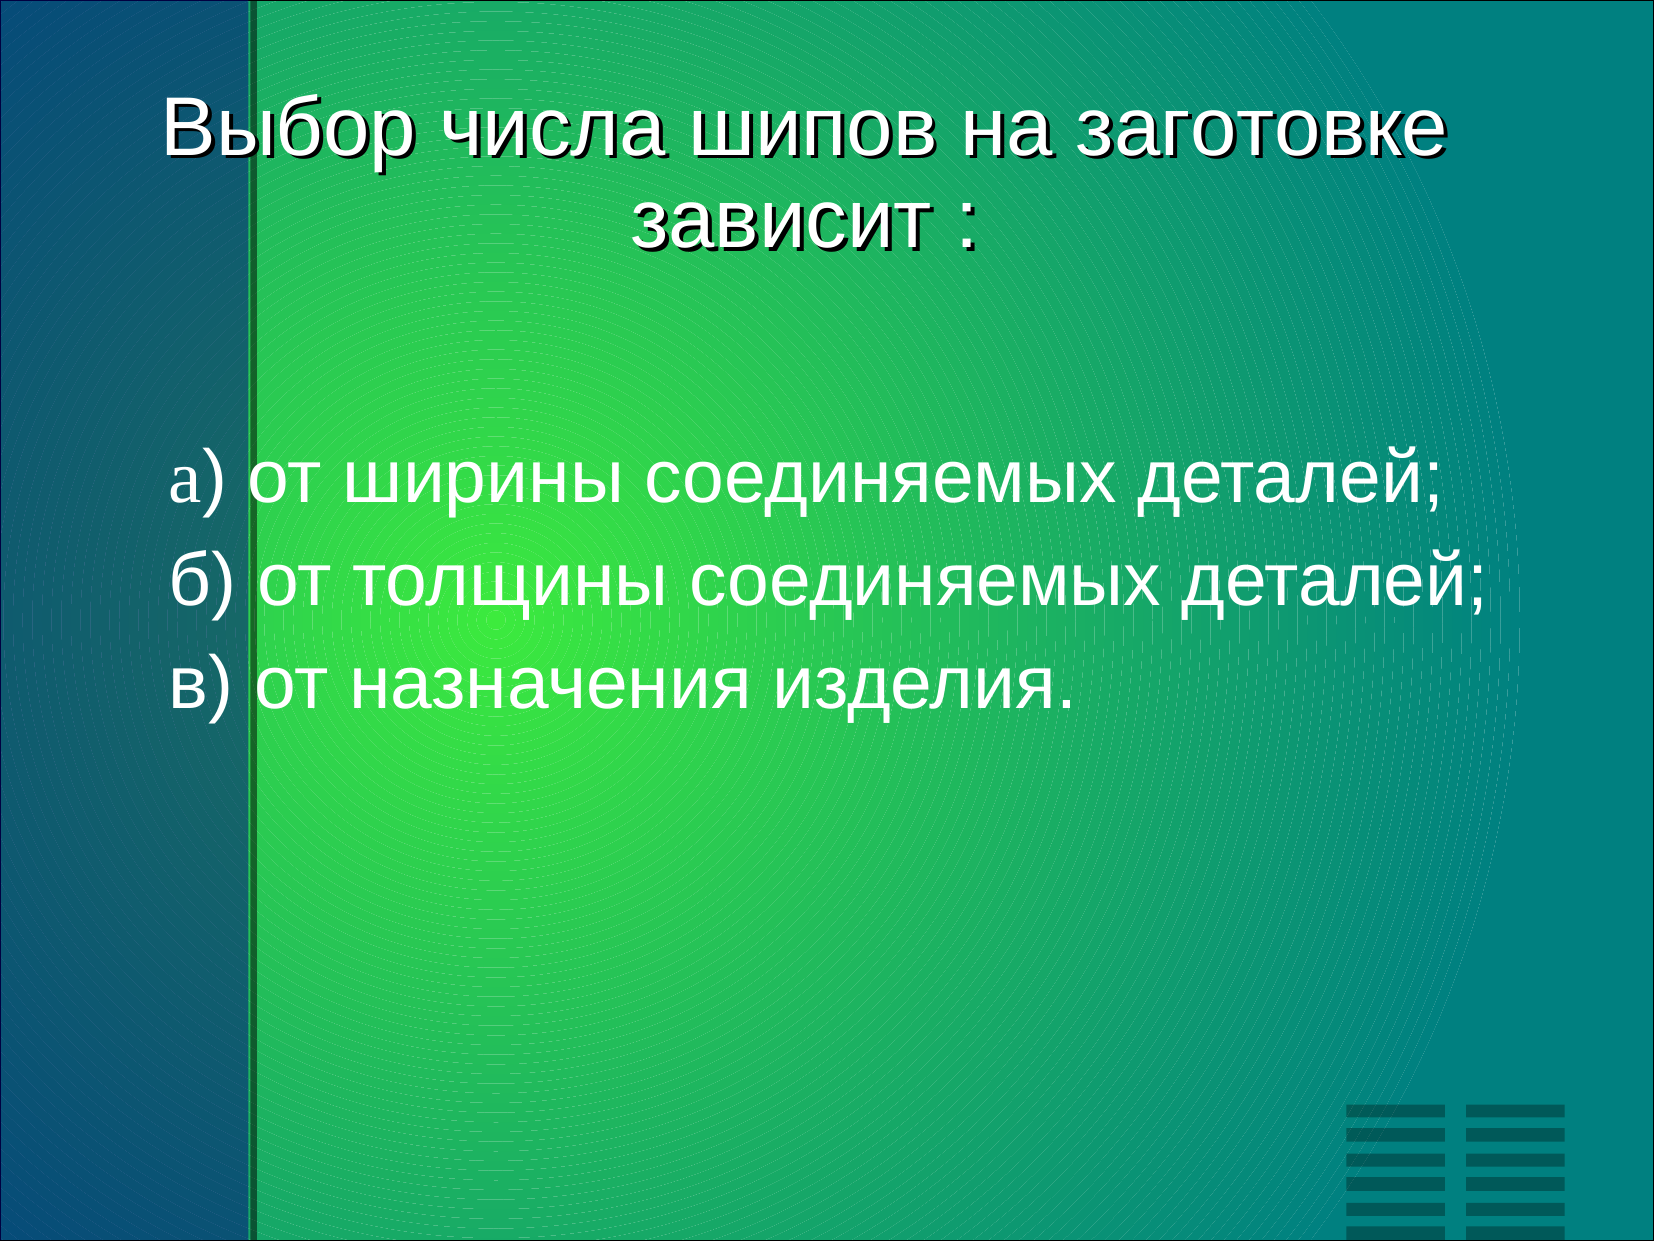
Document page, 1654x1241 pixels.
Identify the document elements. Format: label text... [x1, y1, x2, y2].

text_box Выбор числа шипов на заготовке зависит : [147, 79, 1463, 266]
text_box а) от ширины соединяемых деталей; б) от толщины соединяемых деталей; в) от назначения изделия. [154, 427, 1505, 835]
